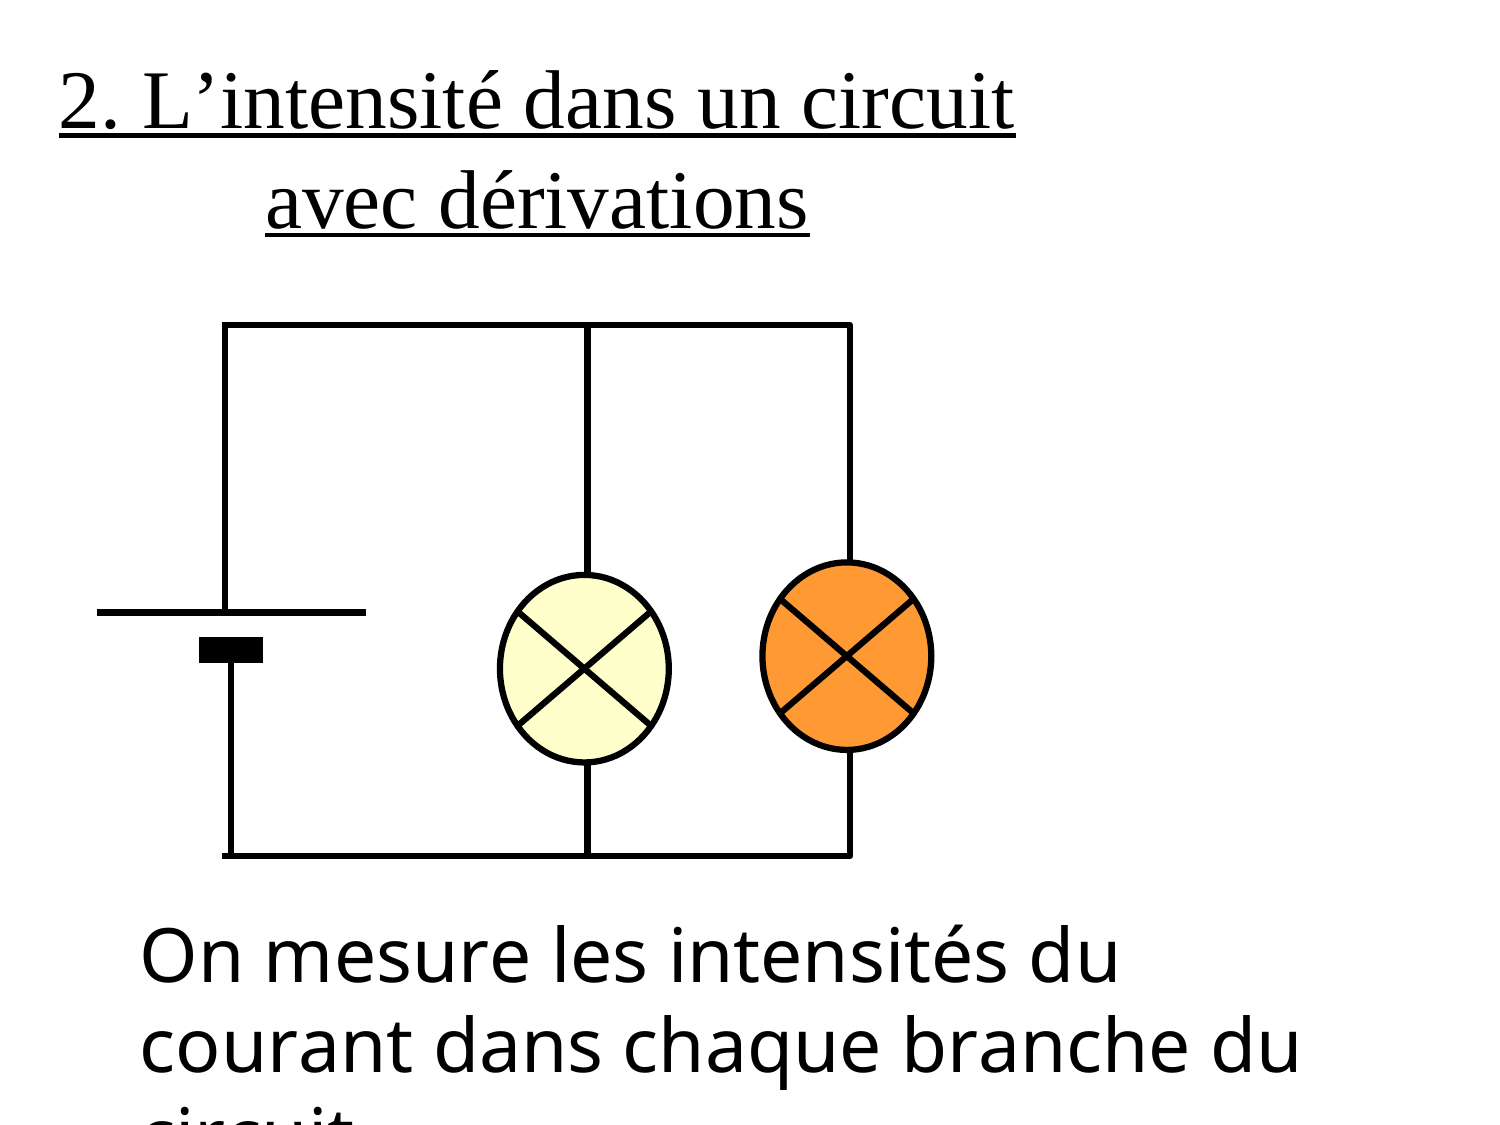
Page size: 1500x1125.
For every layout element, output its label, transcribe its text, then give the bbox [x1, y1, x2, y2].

text_box [782, 562, 912, 651]
text_box [590, 614, 669, 723]
text_box [520, 574, 649, 663]
text_box [853, 602, 932, 710]
text_box [499, 615, 578, 723]
text_box 2. L’intensité dans un circuit avec dérivations [37, 37, 1038, 253]
text_box [782, 661, 912, 750]
text_box [199, 637, 263, 663]
text_box [519, 674, 649, 763]
text_box [762, 602, 840, 710]
text_box On mesure les intensités du courant dans chaque branche du circuit. [125, 899, 1401, 1125]
